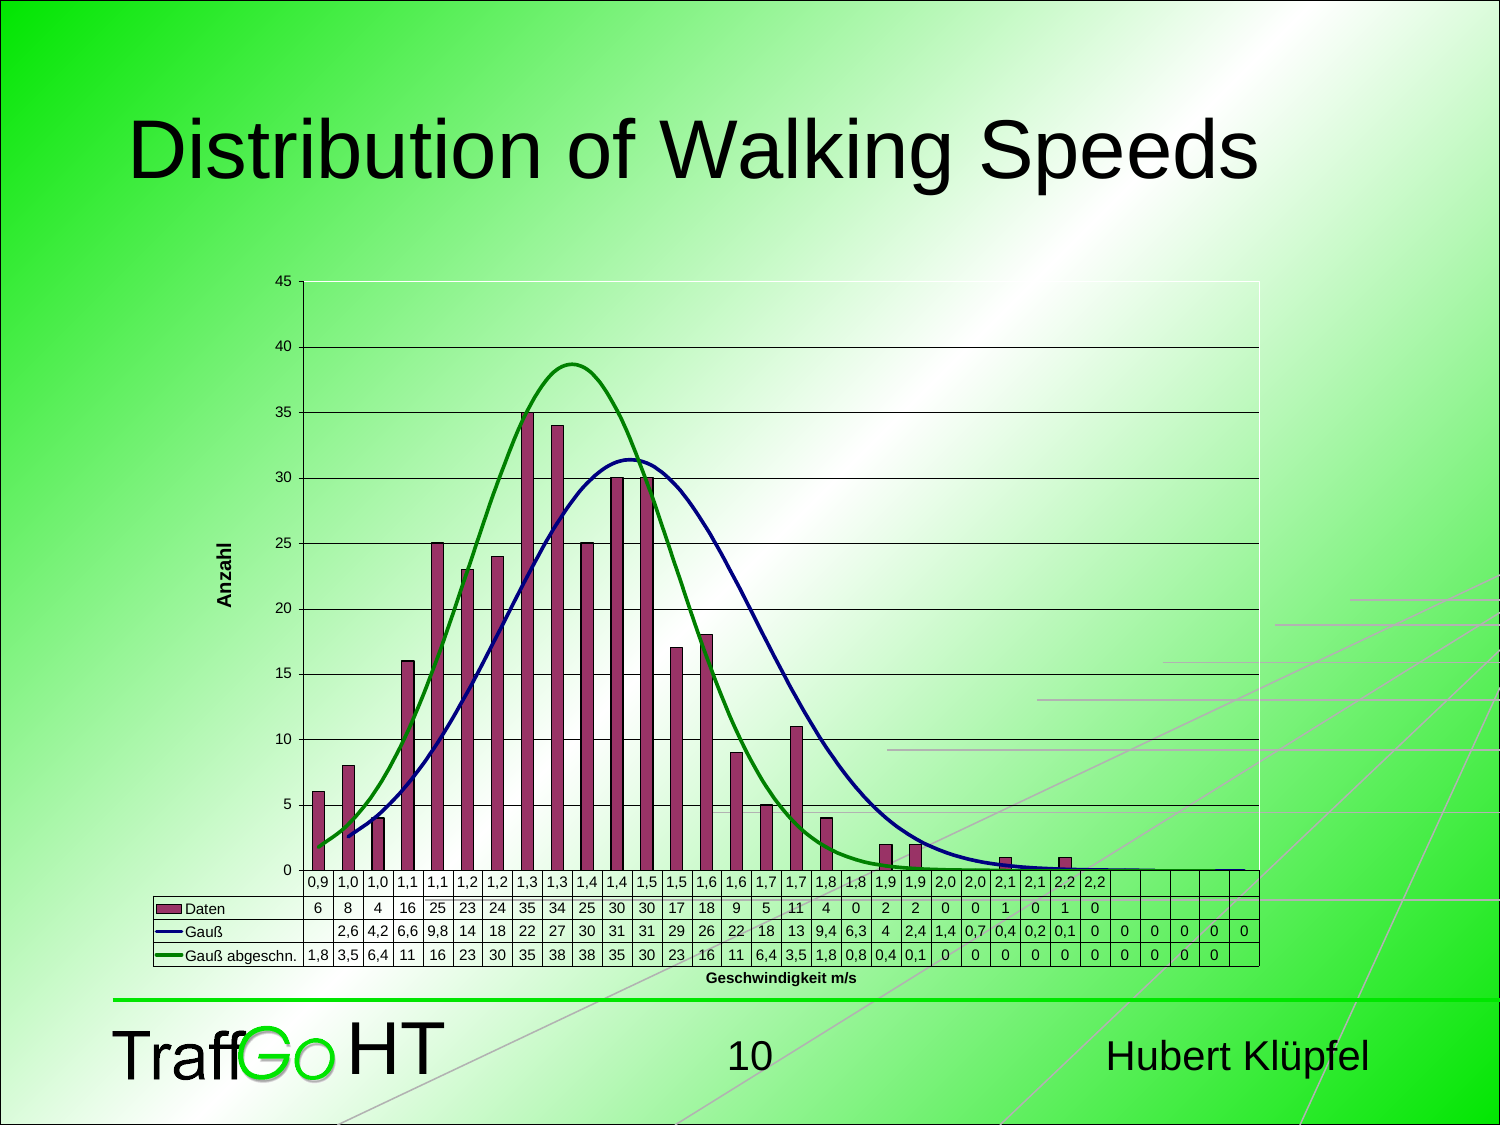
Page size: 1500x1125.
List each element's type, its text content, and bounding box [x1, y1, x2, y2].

picture [147, 224, 1353, 1000]
title Distribution of Walking Speeds [112, 92, 1388, 208]
picture [112, 1024, 338, 1085]
